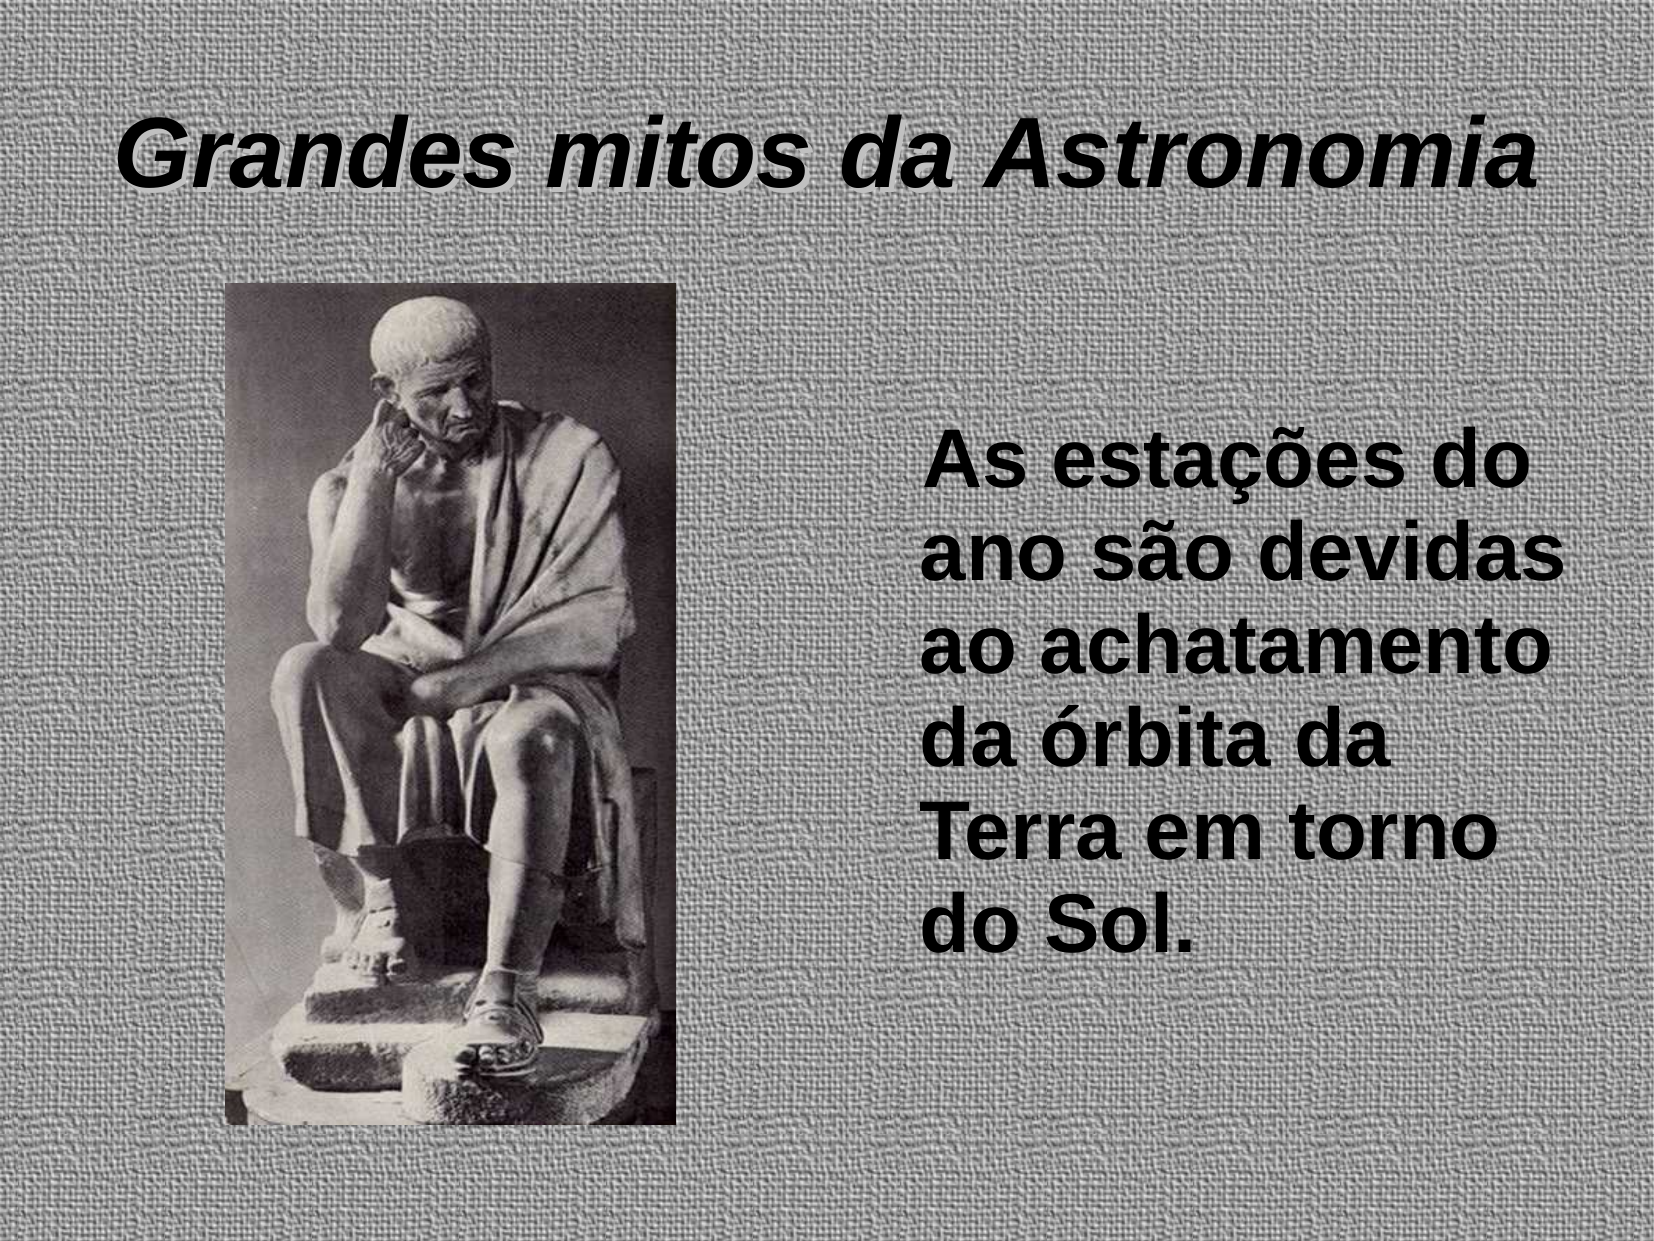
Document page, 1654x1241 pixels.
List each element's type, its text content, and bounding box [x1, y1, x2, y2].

picture [0, 0, 1654, 1241]
title Grandes mitos da Astronomia [82, 49, 1571, 257]
list As estações do ano são devidas ao achatamento da órbita da Terra em torno do Sol. [848, 412, 1576, 1104]
